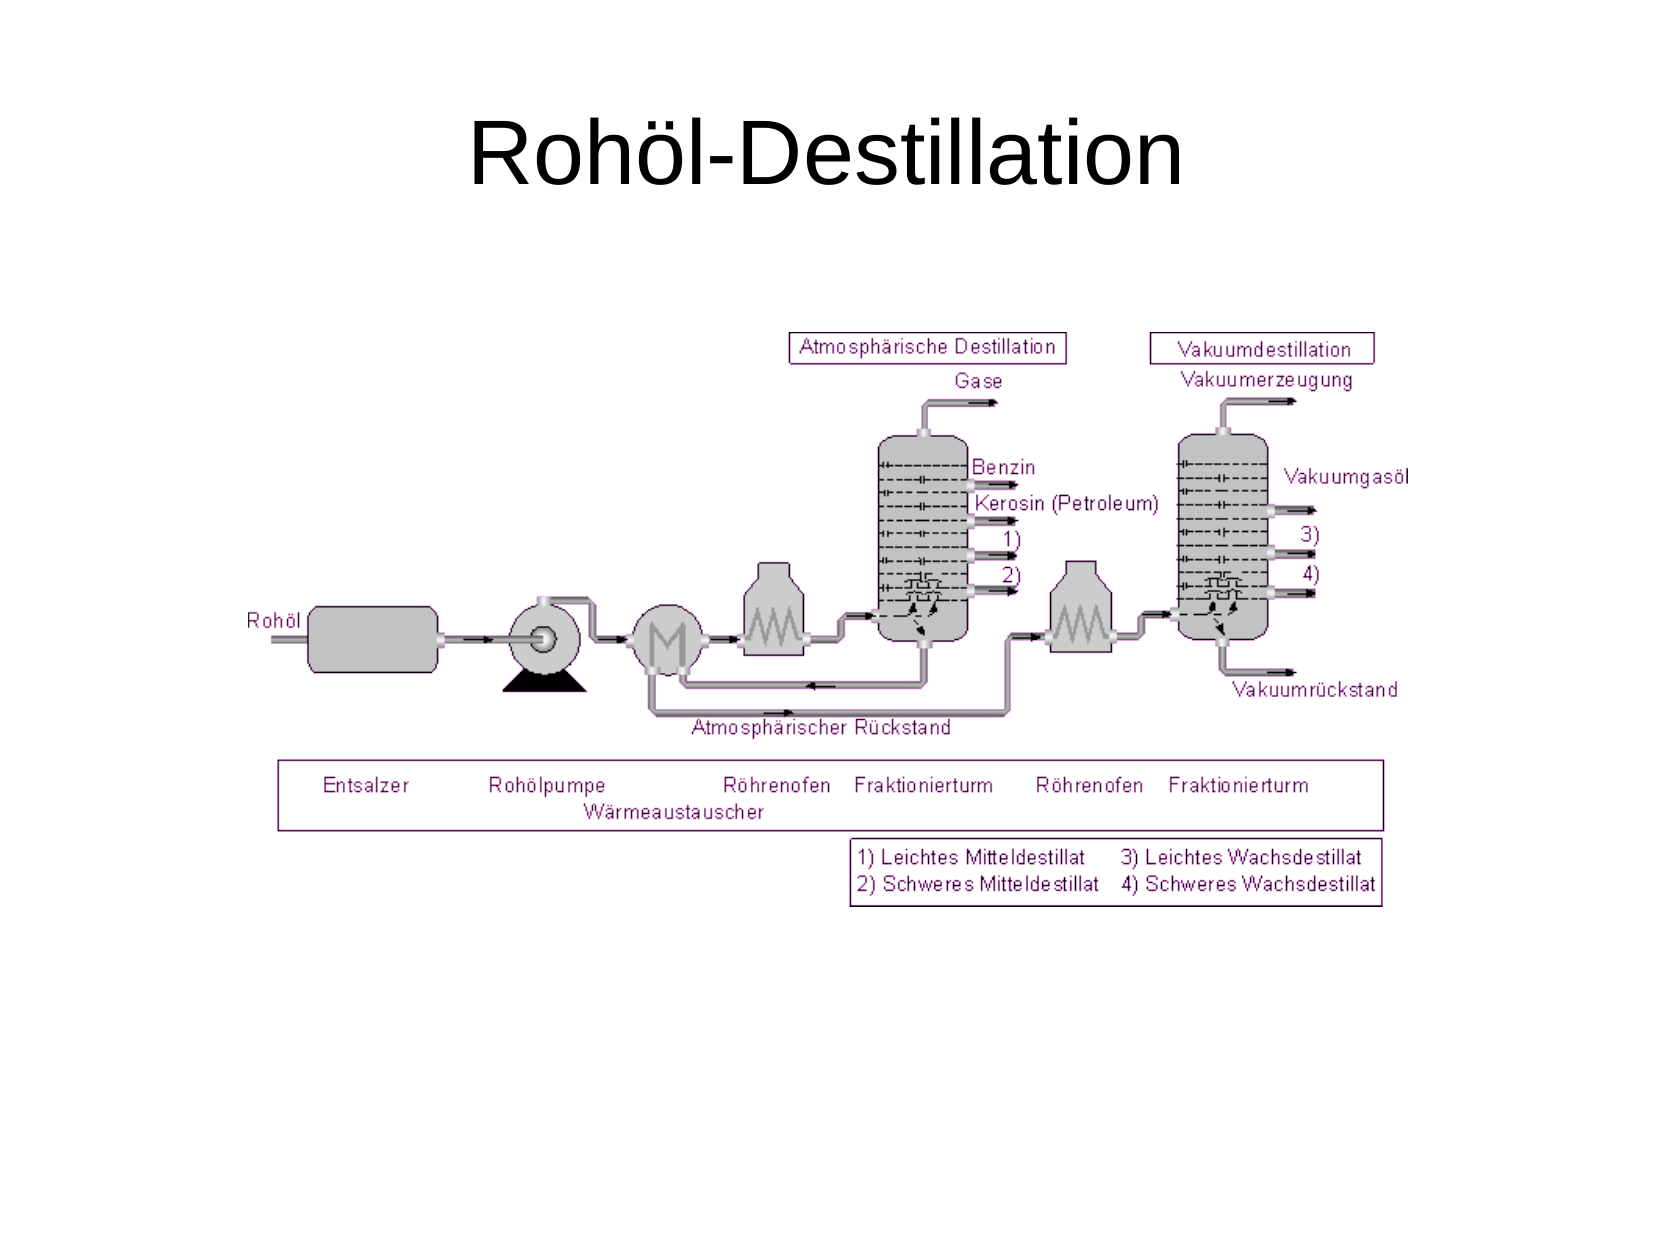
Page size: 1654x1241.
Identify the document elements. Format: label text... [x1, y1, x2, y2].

title Rohöl-Destillation [82, 49, 1571, 257]
picture [248, 332, 1408, 907]
